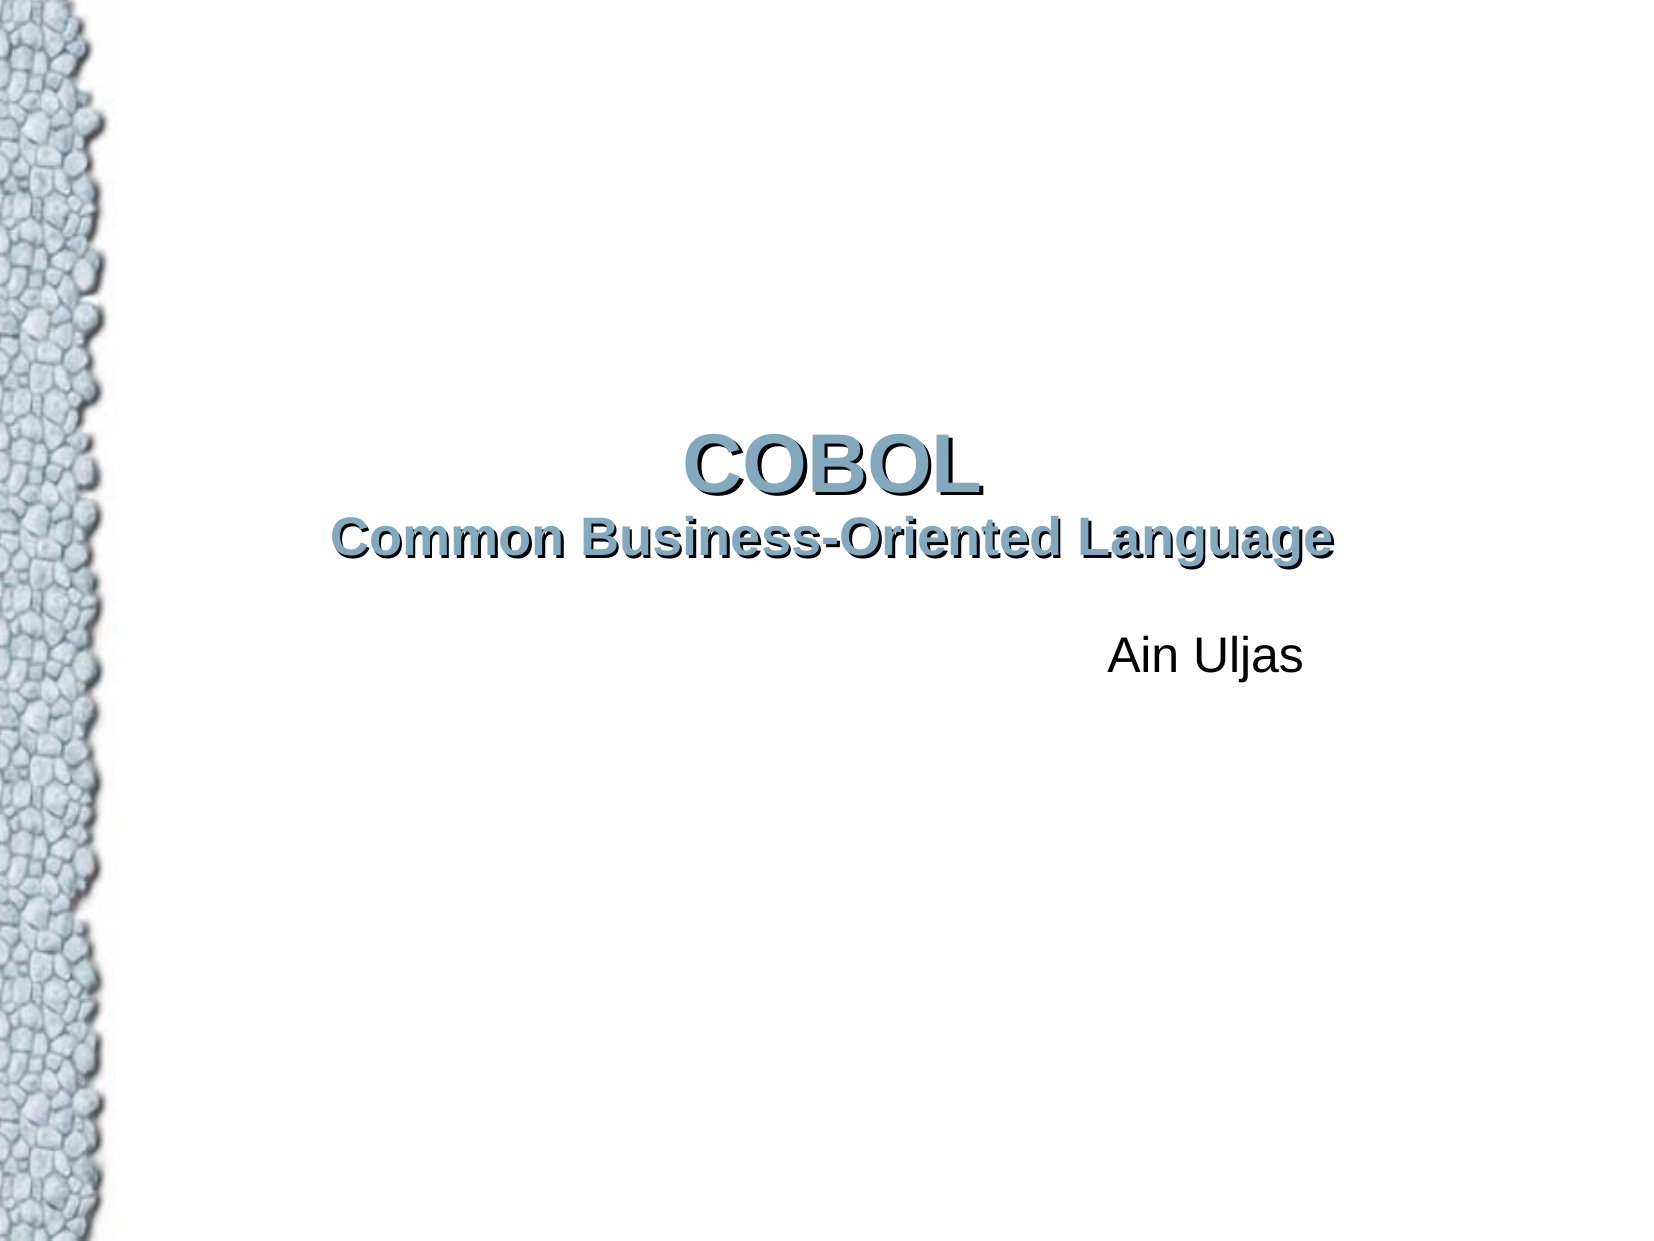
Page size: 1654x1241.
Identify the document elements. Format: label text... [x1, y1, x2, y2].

picture [0, 0, 131, 1241]
text_box Ain Uljas [1092, 620, 1536, 691]
title COBOL Common Business-Oriented Language [88, 398, 1577, 591]
